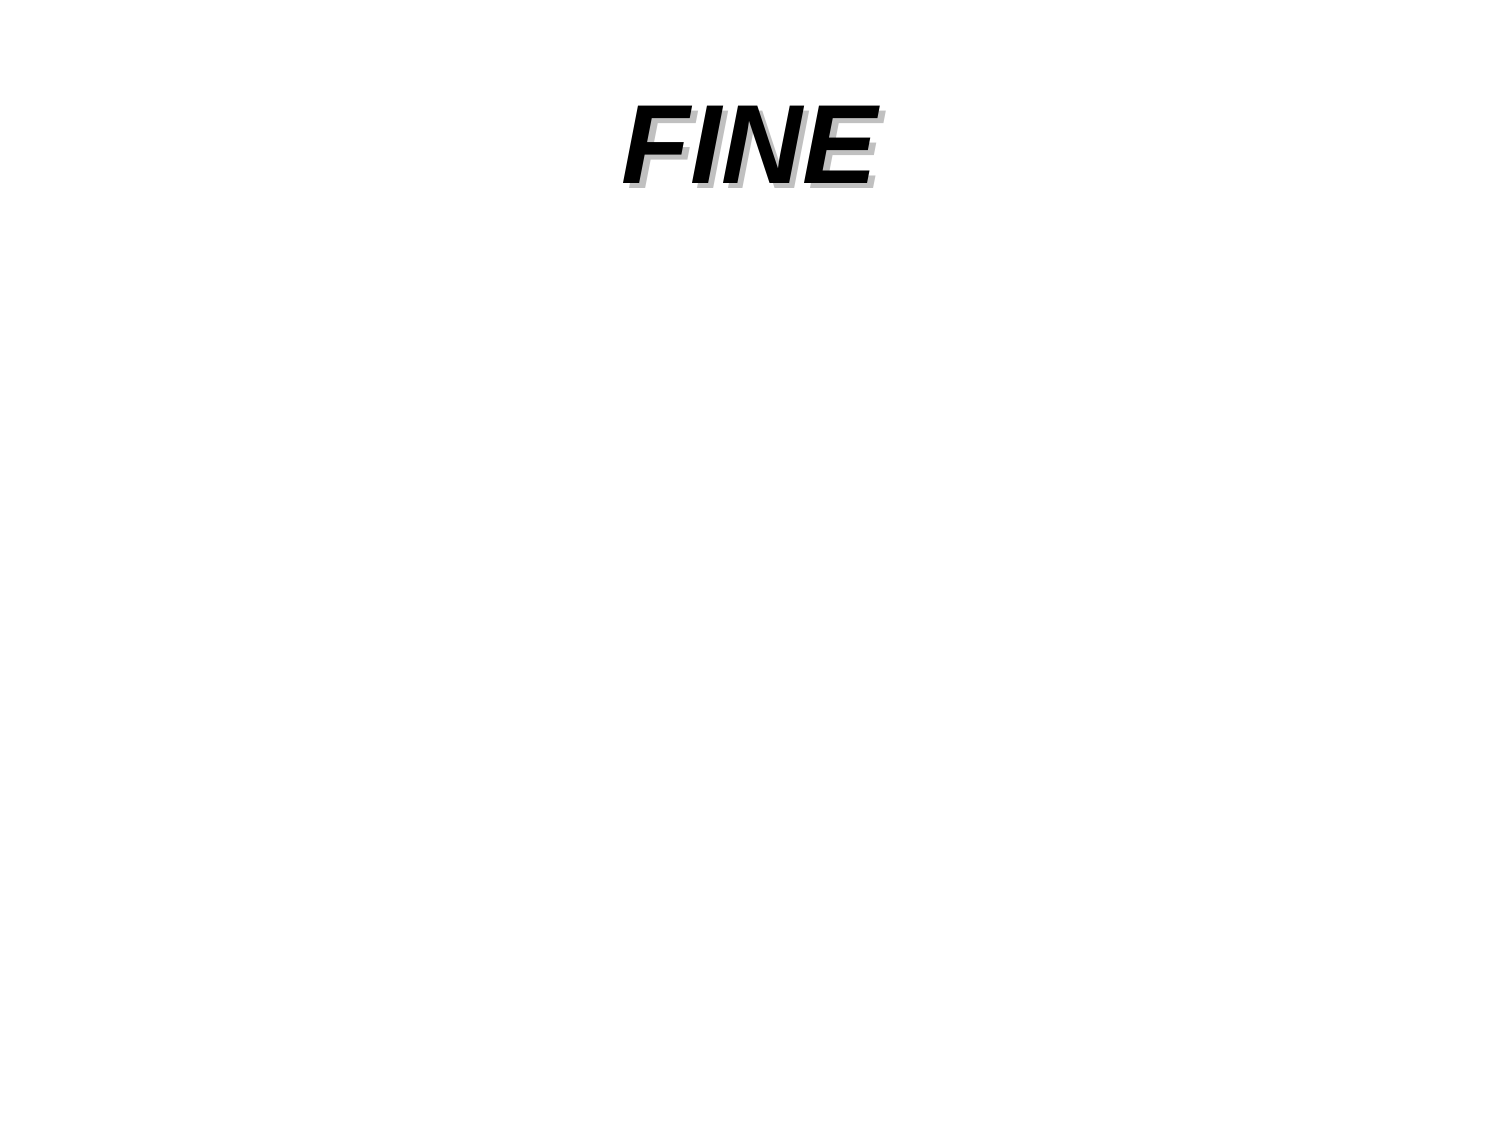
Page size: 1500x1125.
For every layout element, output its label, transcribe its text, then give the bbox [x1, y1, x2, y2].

title FINE [75, 21, 1426, 257]
